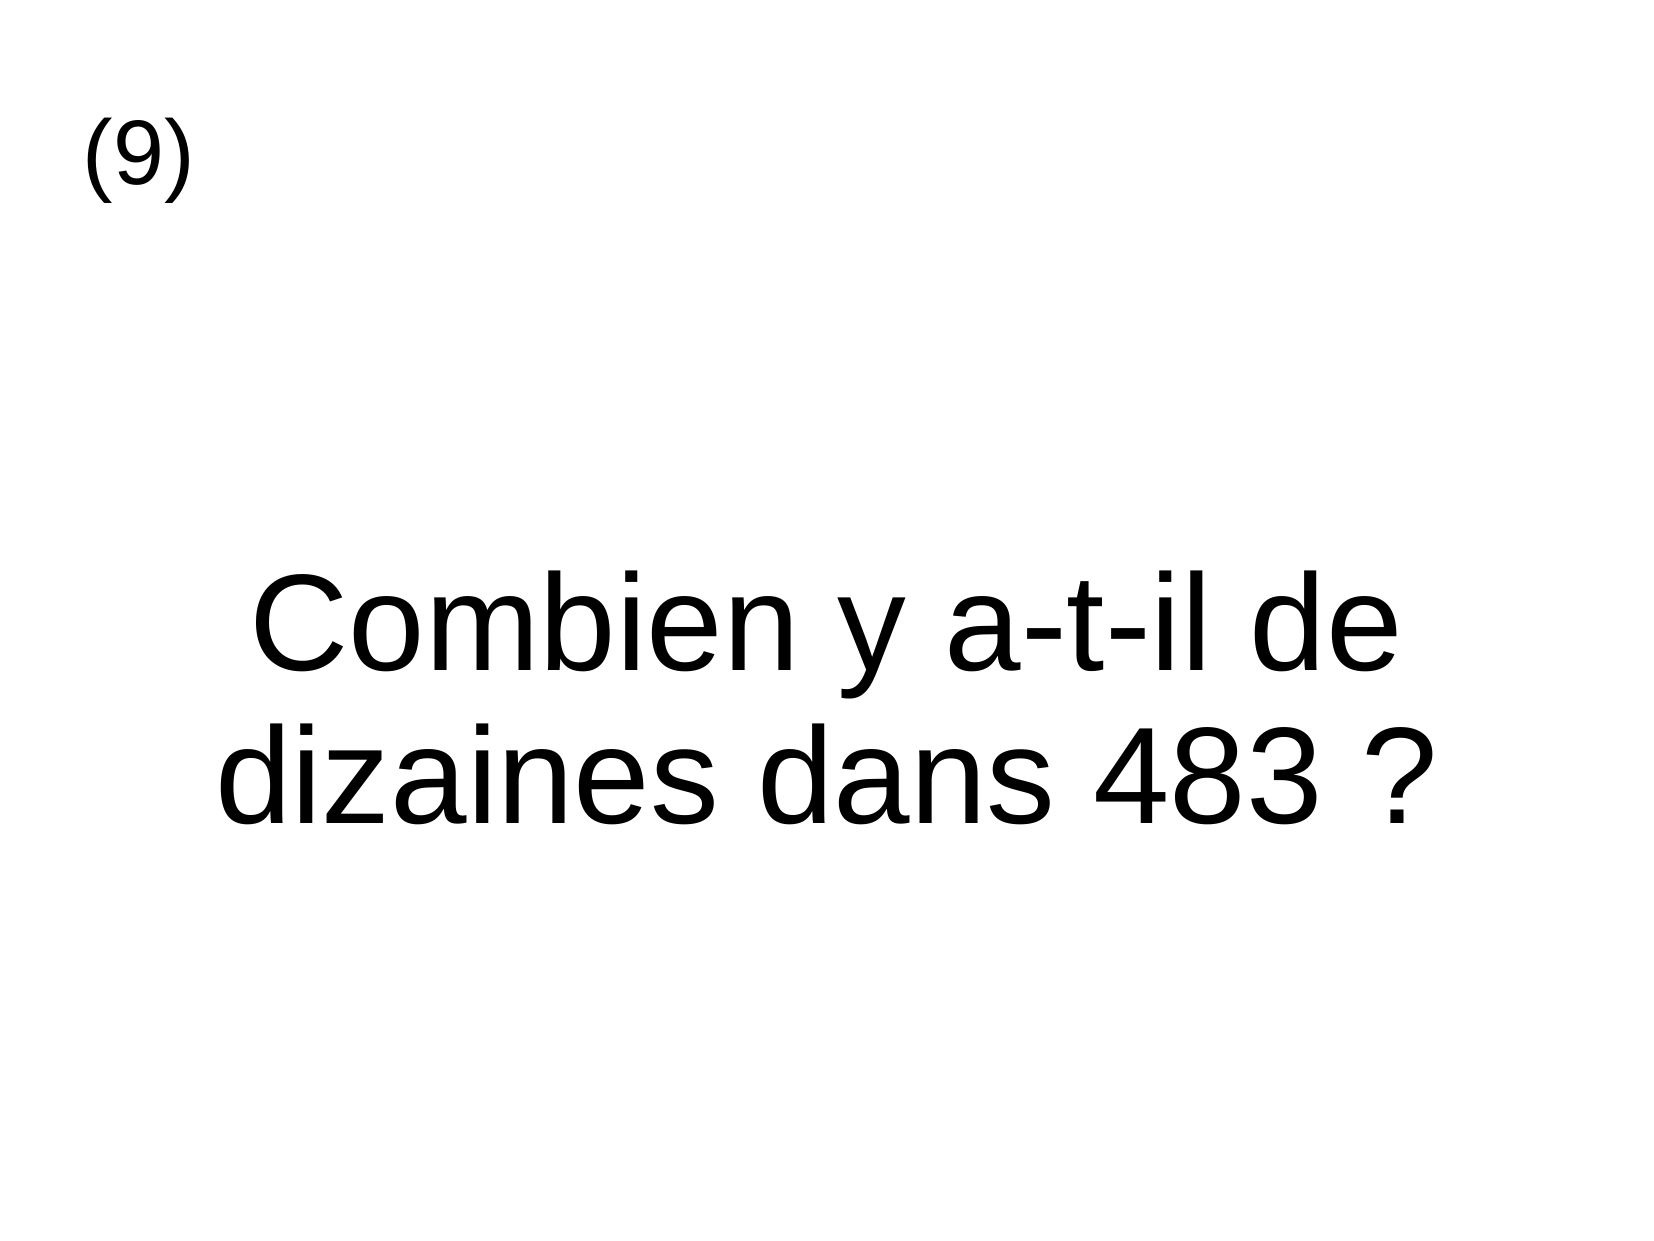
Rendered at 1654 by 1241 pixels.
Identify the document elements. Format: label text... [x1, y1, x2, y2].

title (9) [82, 56, 1571, 250]
subtitle Combien y a-t-il de dizaines dans 483 ? [82, 297, 1571, 1102]
